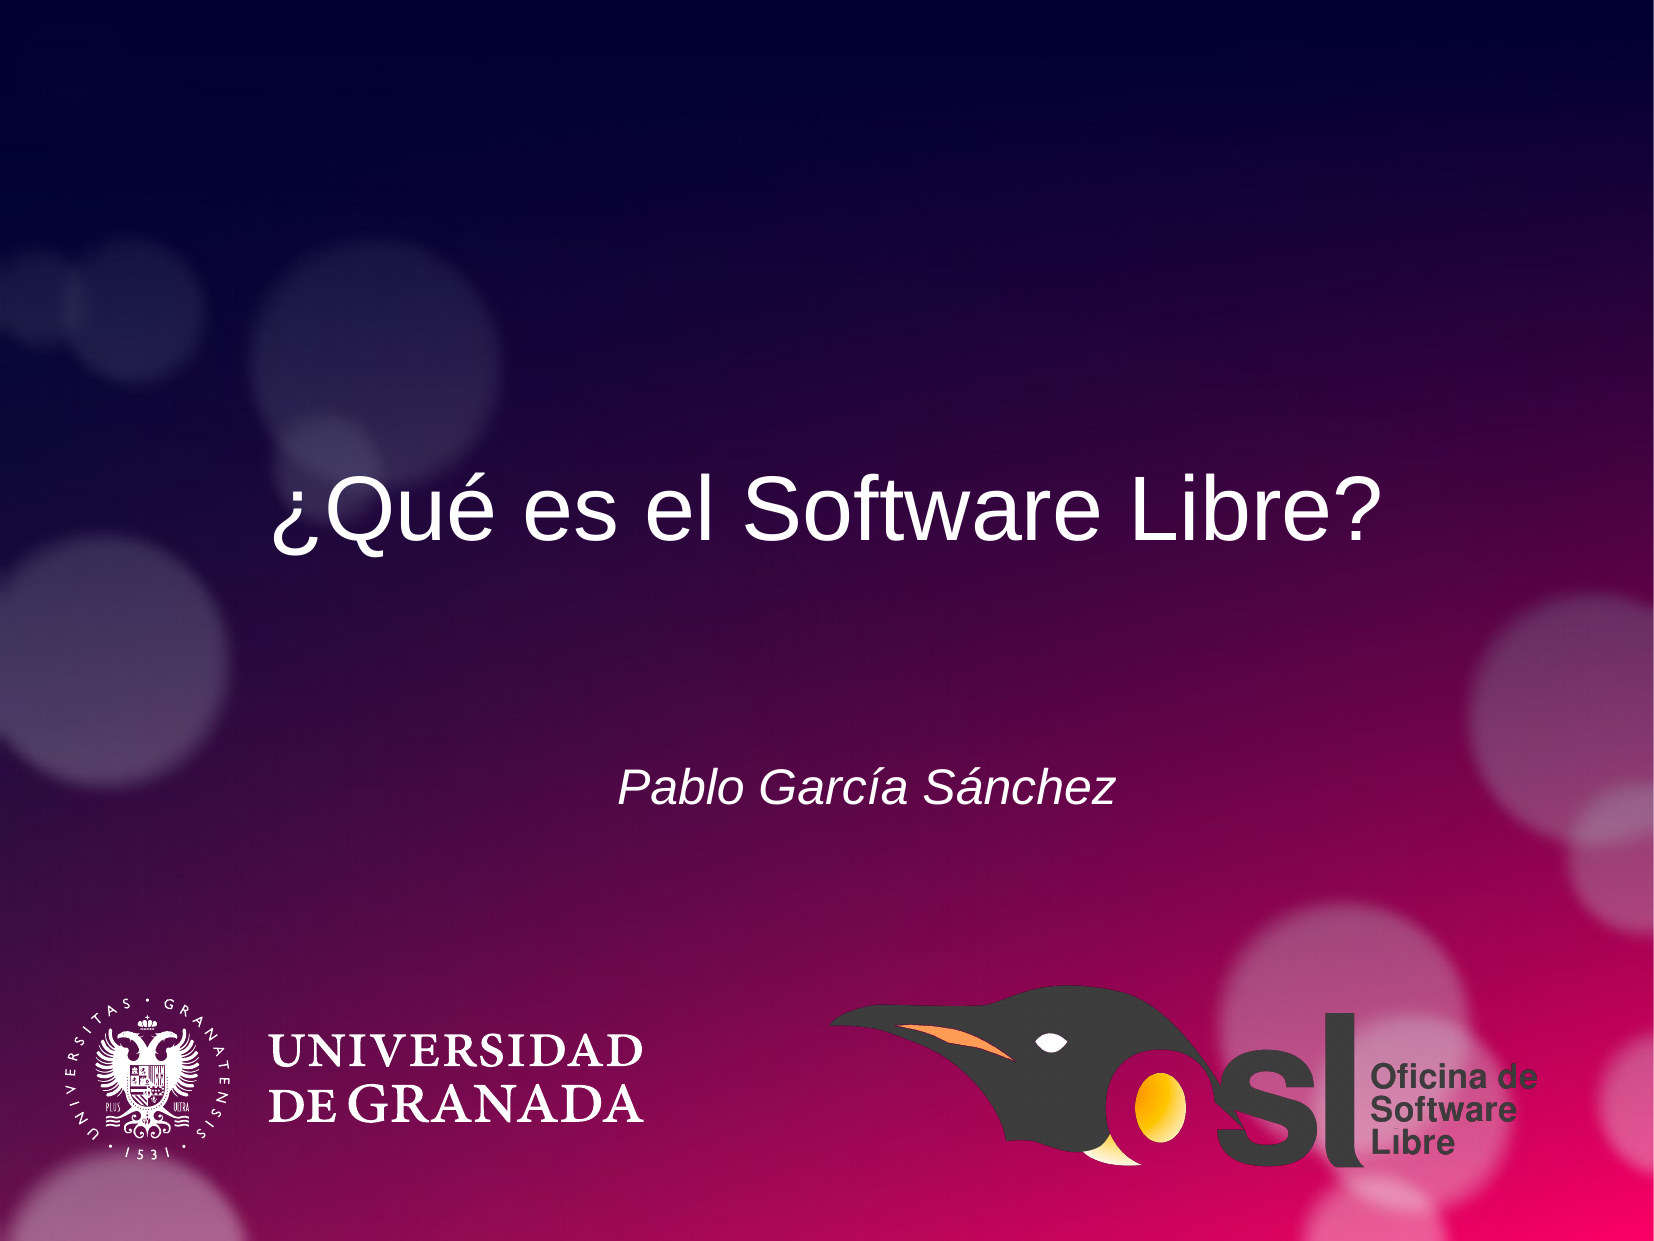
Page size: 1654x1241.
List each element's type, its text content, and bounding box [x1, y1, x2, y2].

title ¿Qué es el Software Libre? [82, 340, 1571, 676]
text_box Pablo García Sánchez [602, 751, 1170, 878]
picture [0, 0, 1654, 1241]
